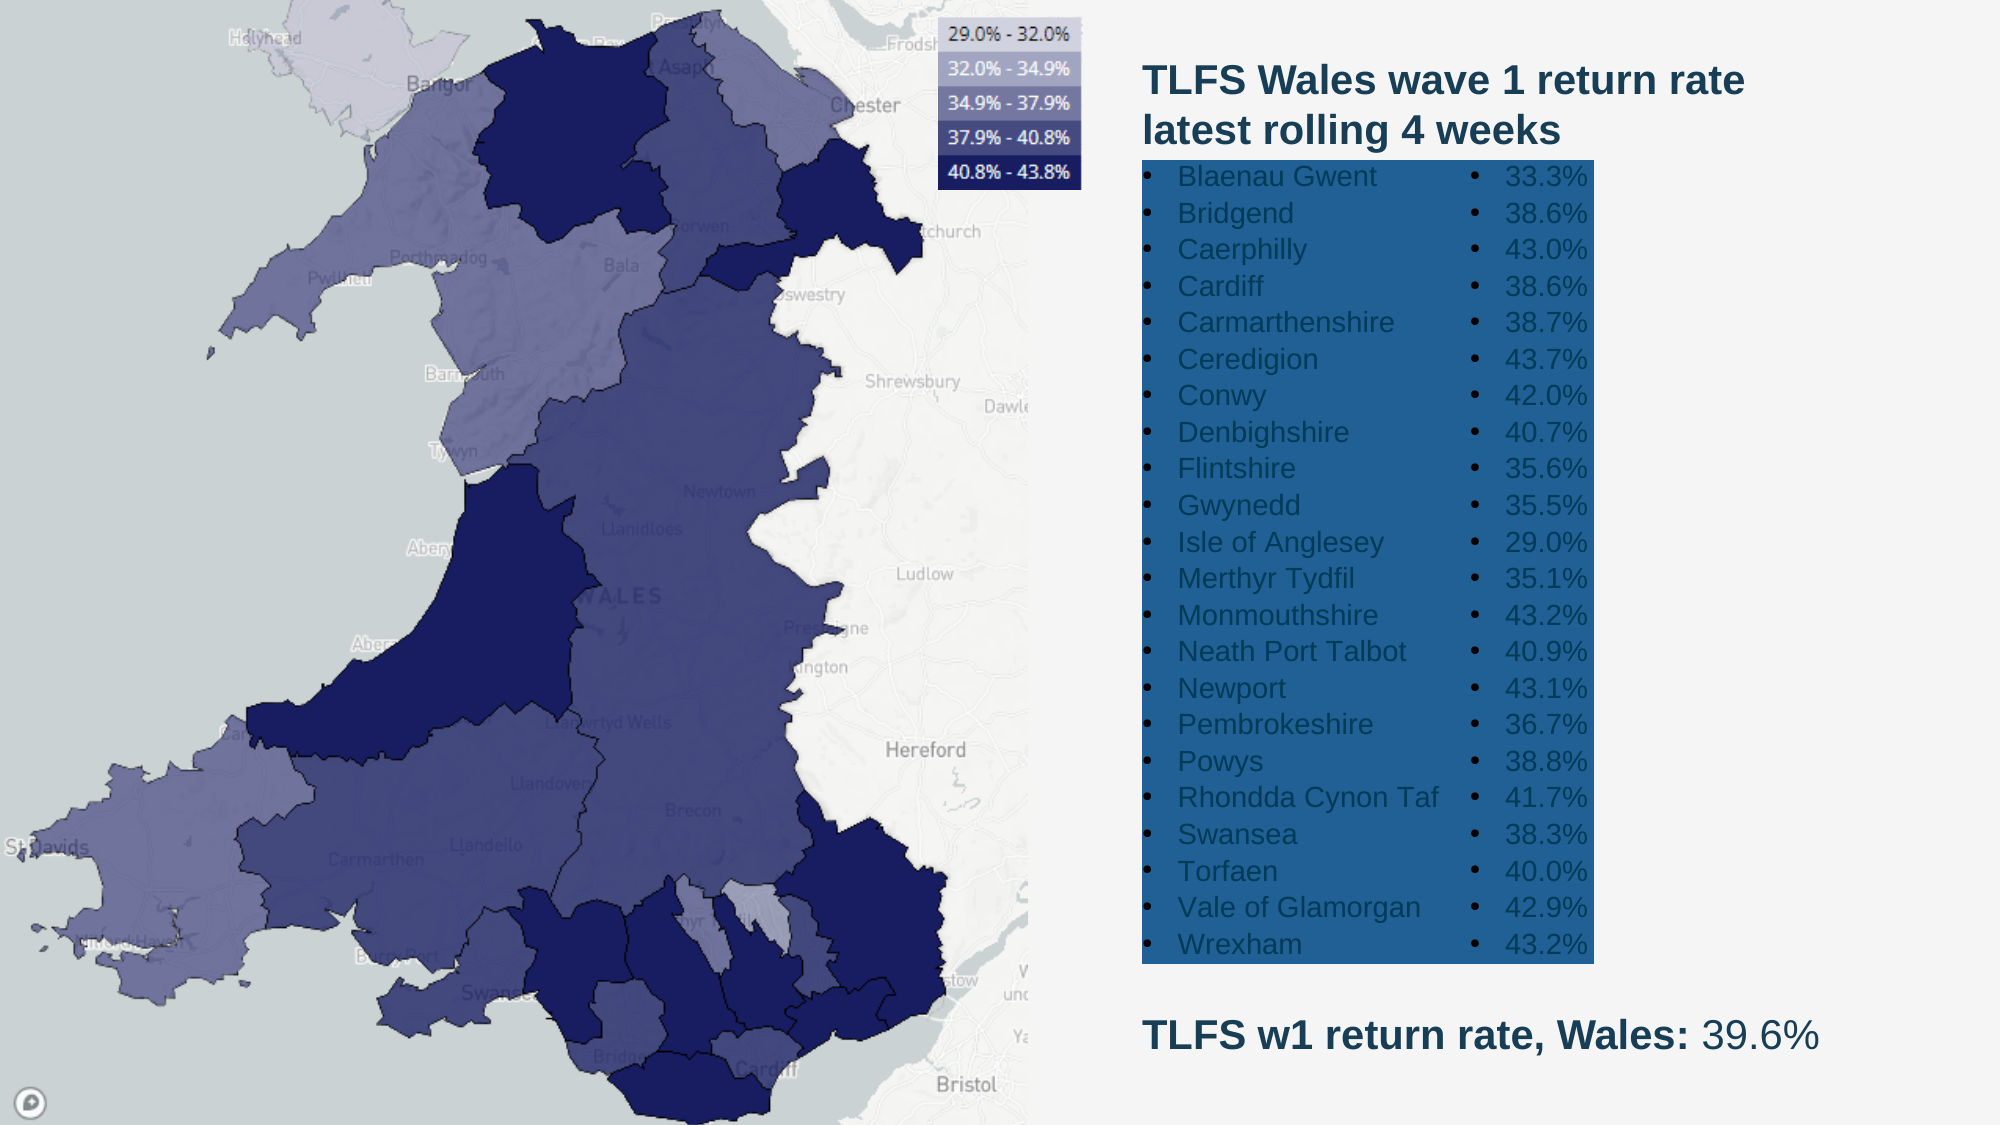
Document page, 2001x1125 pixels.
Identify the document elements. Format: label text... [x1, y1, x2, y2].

table_cell Powys [1142, 745, 1464, 781]
table_cell Bridgend [1142, 197, 1464, 233]
table_header 33.3% [1464, 160, 1594, 197]
table_cell Neath Port Talbot [1142, 635, 1464, 672]
table_cell 40.9% [1464, 635, 1594, 672]
table_cell 42.9% [1464, 891, 1594, 928]
table_cell Wrexham [1142, 928, 1464, 964]
text_box TLFS w1 return rate, Wales: 39.6% [1142, 999, 1958, 1066]
table_cell Caerphilly [1142, 233, 1464, 270]
table_cell 35.1% [1464, 562, 1594, 599]
text_box TLFS Wales wave 1 return rate latest rolling 4 weeks [1142, 43, 1777, 160]
table_cell Carmarthenshire [1142, 306, 1464, 343]
table_cell Gwynedd [1142, 489, 1464, 526]
table_cell 43.2% [1464, 599, 1594, 635]
table_cell 43.1% [1464, 672, 1594, 708]
table_cell 38.6% [1464, 197, 1594, 233]
table_cell Merthyr Tydfil [1142, 562, 1464, 599]
table_cell 38.7% [1464, 306, 1594, 343]
table_cell 43.0% [1464, 233, 1594, 270]
table_cell 43.2% [1464, 928, 1594, 964]
table_cell Rhondda Cynon Taf [1142, 781, 1464, 818]
table_cell 35.6% [1464, 452, 1594, 489]
table_cell Swansea [1142, 818, 1464, 855]
table_cell 38.6% [1464, 270, 1594, 306]
table_cell 40.7% [1464, 416, 1594, 452]
table_cell Ceredigion [1142, 343, 1464, 379]
table_cell Newport [1142, 672, 1464, 708]
table_cell Denbighshire [1142, 416, 1464, 452]
table_cell Isle of Anglesey [1142, 526, 1464, 562]
table_cell 35.5% [1464, 489, 1594, 526]
table_cell Cardiff [1142, 270, 1464, 306]
table_cell Conwy [1142, 379, 1464, 416]
table_cell Flintshire [1142, 452, 1464, 489]
table_cell 29.0% [1464, 526, 1594, 562]
table_cell 41.7% [1464, 781, 1594, 818]
table_cell 36.7% [1464, 708, 1594, 745]
table_cell 40.0% [1464, 855, 1594, 891]
table_cell 42.0% [1464, 379, 1594, 416]
table_header Blaenau Gwent [1142, 160, 1464, 197]
table_cell Torfaen [1142, 855, 1464, 891]
table_cell Vale of Glamorgan [1142, 891, 1464, 928]
picture [0, 0, 1083, 1125]
table_cell 43.7% [1464, 343, 1594, 379]
table_cell Monmouthshire [1142, 599, 1464, 635]
table_cell 38.8% [1464, 745, 1594, 781]
table_cell 38.3% [1464, 818, 1594, 855]
table_cell Pembrokeshire [1142, 708, 1464, 745]
